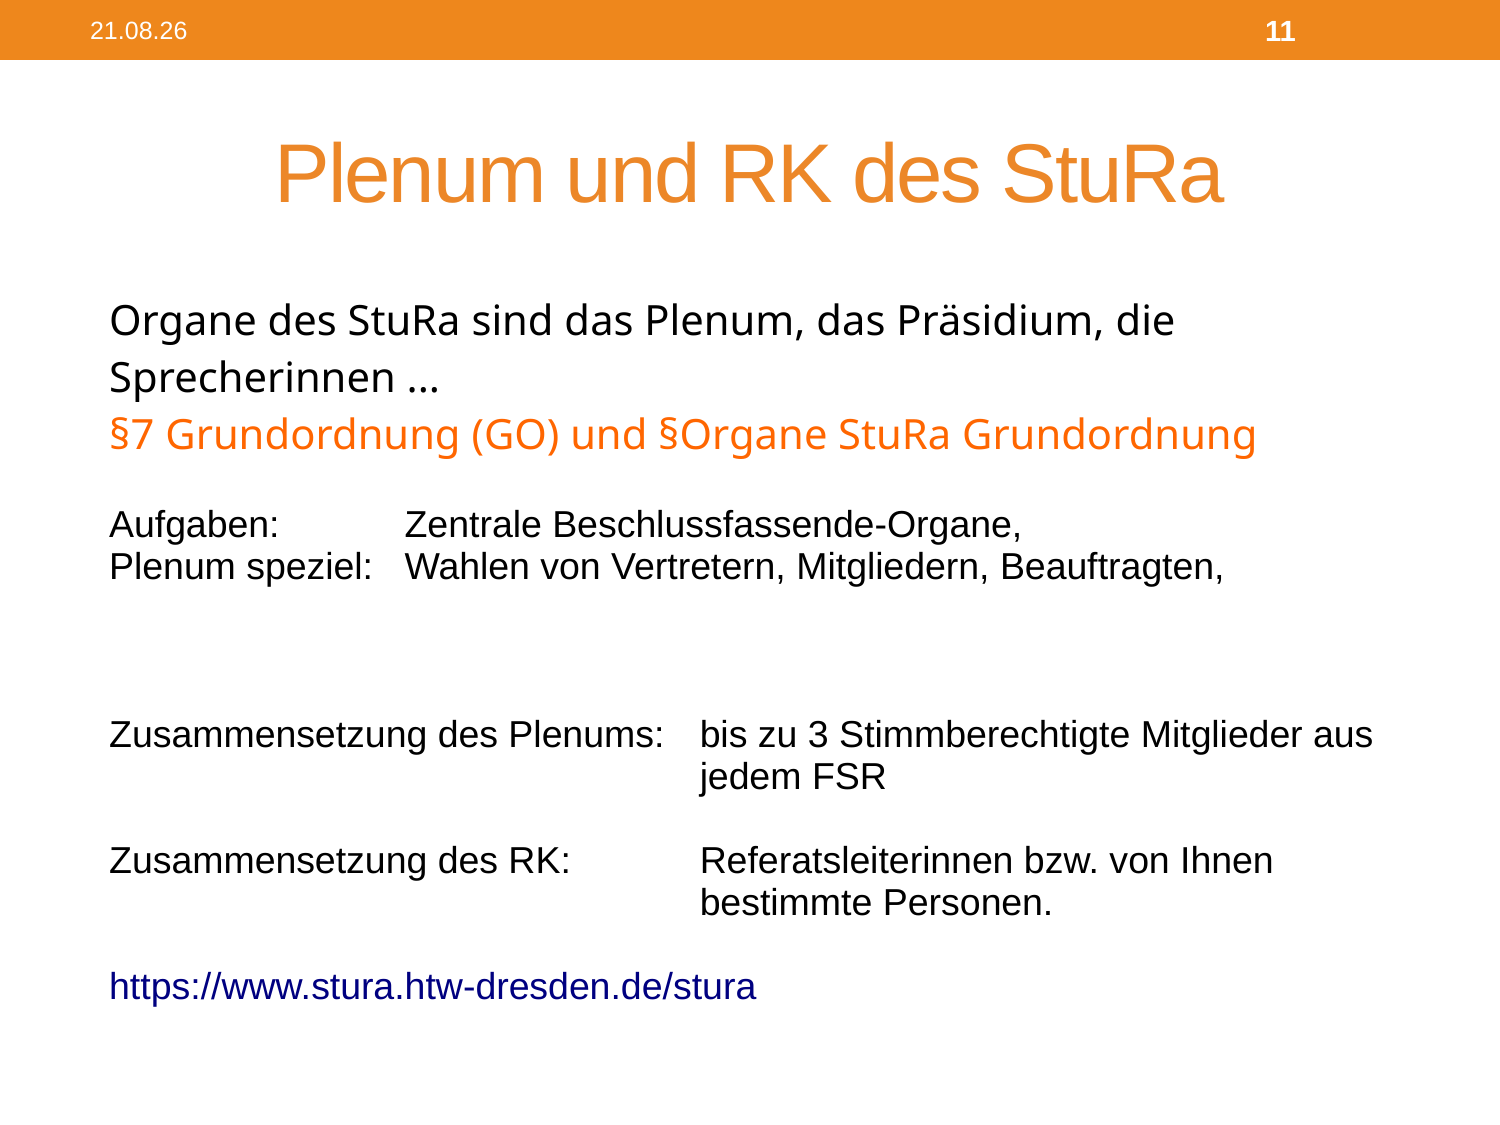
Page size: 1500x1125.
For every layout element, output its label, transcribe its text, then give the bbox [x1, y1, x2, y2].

slide_number <Nummer> [1250, 3, 1425, 57]
title Plenum und RK des StuRa [75, 87, 1425, 250]
slide_number 08.01.19 [75, 3, 550, 57]
text_box Organe des StuRa sind das Plenum, das Präsidium, die Sprecherinnen ... §7 Grundordnung (GO) und §Organe StuRa Grundordnung Aufgaben: Zentrale Beschlussfassende-Organe, Plenum speziel: Wahlen von Vertretern, Mitgliedern, Beauftragten, Zusammensetzung des Plenums: bis zu 3 Stimmberechtigte Mitglieder aus jedem FSR Zusammensetzung des RK: Referatsleiterinnen bzw. von Ihnen bestimmte Personen. https://www.stura.htw-dresden.de/stura [94, 283, 1465, 1016]
